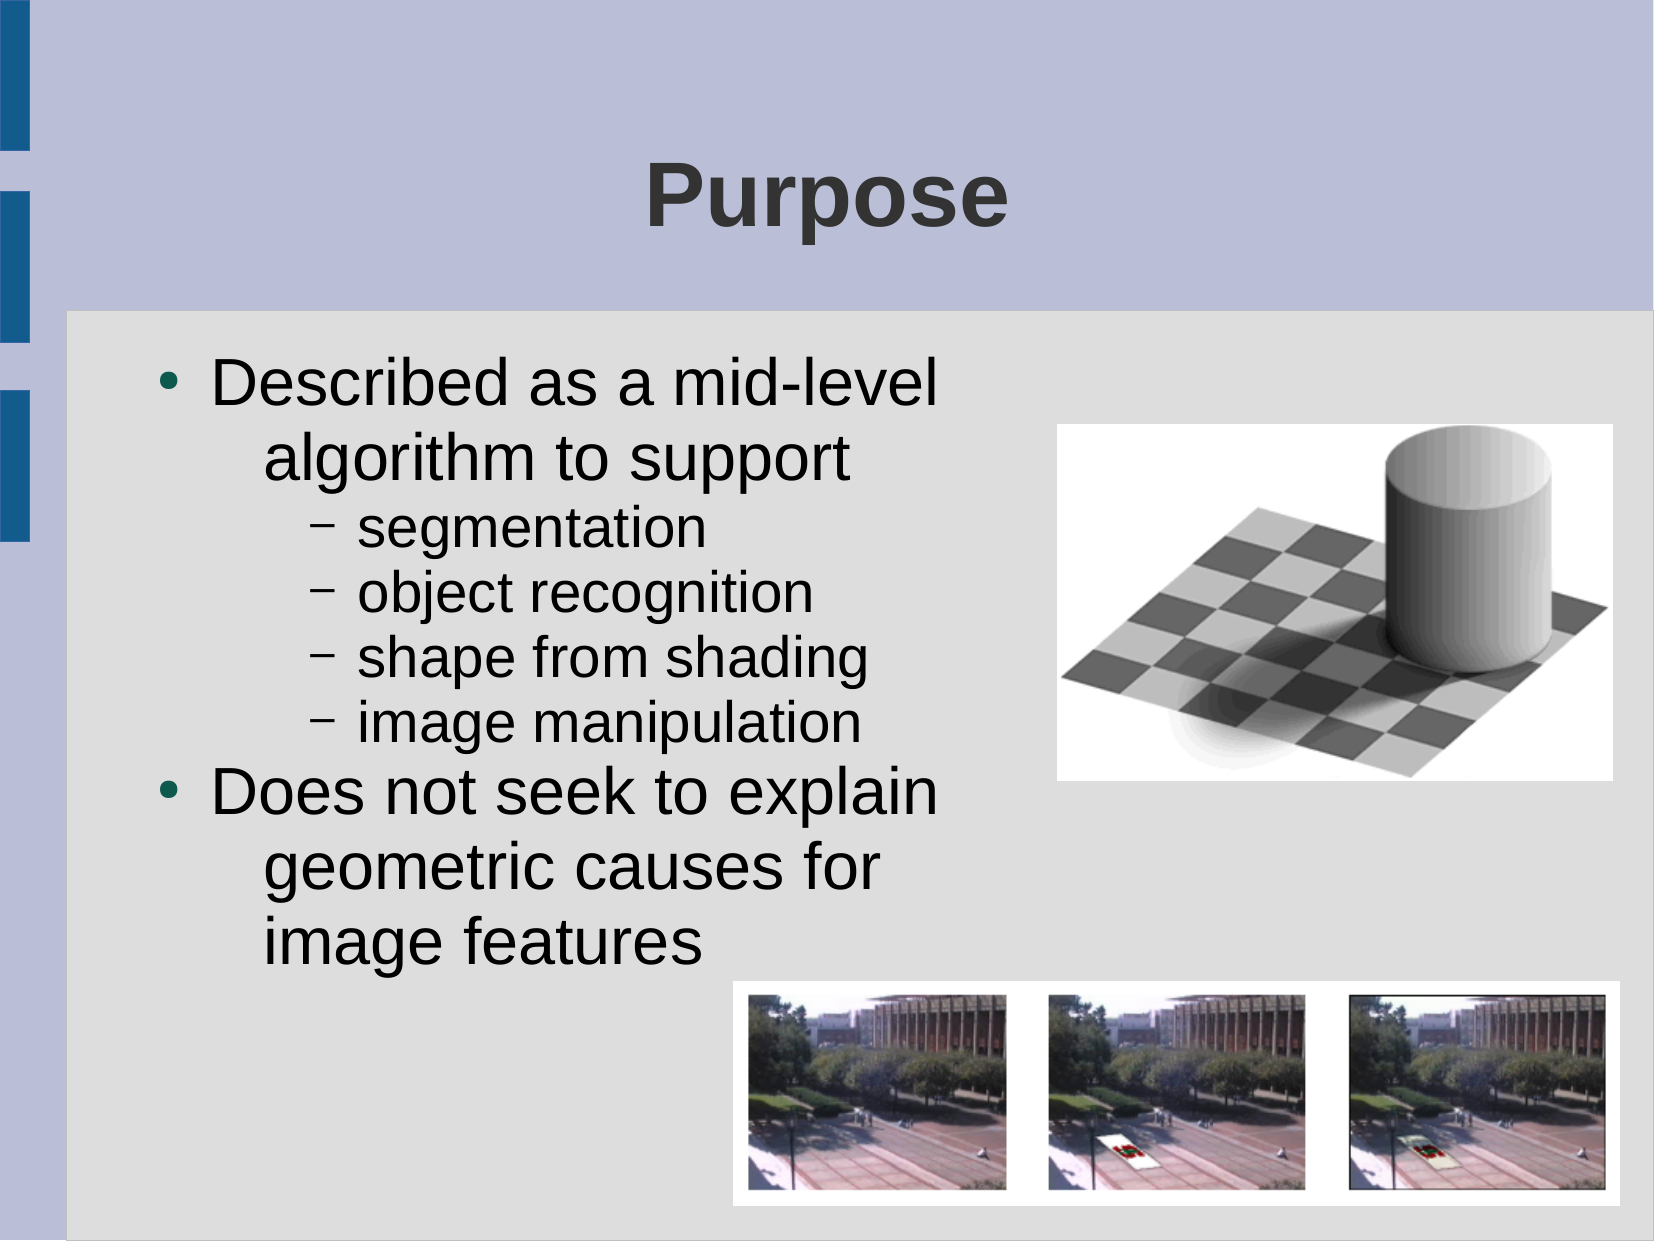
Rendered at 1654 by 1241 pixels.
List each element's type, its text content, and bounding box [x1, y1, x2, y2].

title Purpose [121, 91, 1534, 299]
picture [733, 981, 1620, 1206]
list Described as a mid-level algorithm to support segmentation object recognition shape from shading image manipulation Does not seek to explain geometric causes for image features [121, 344, 1080, 1112]
picture [1057, 424, 1613, 781]
